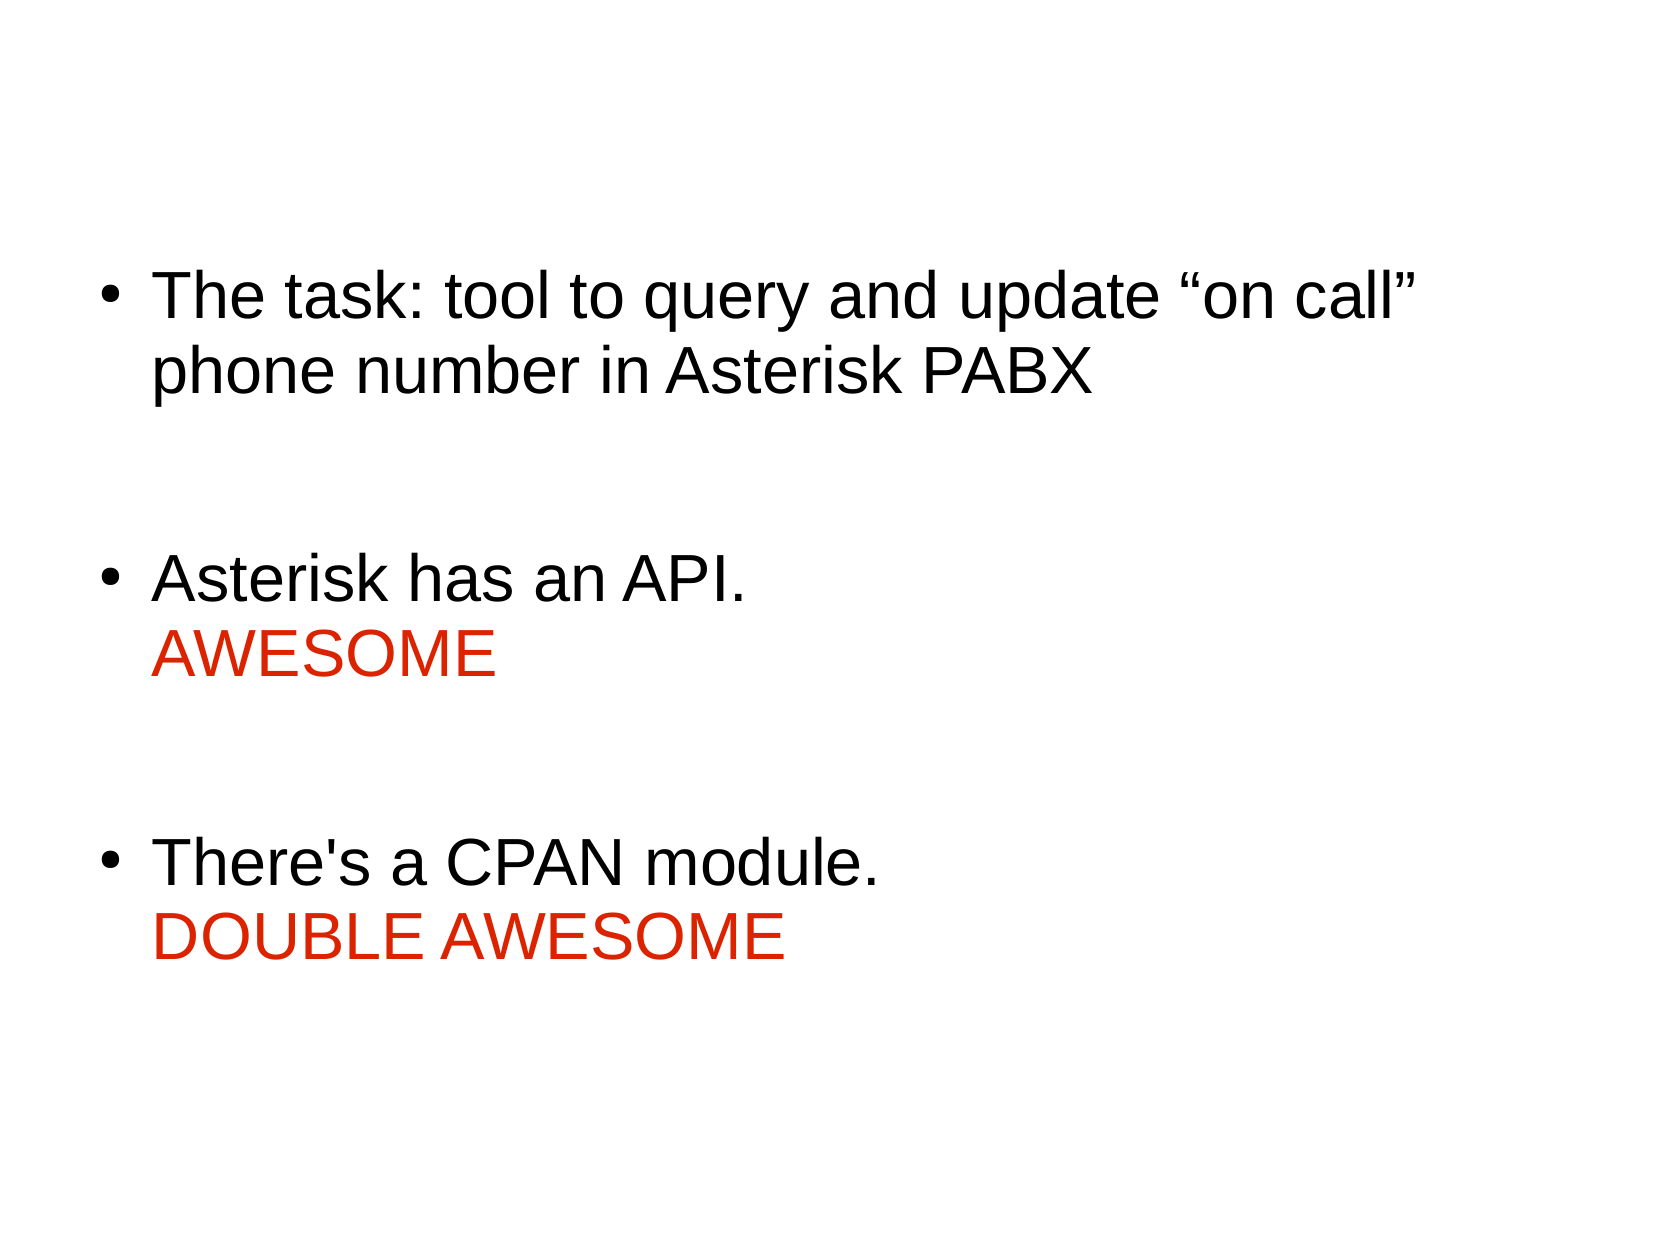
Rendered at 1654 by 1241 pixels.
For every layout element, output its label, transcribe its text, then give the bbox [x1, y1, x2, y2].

list The task: tool to query and update “on call” phone number in Asterisk PABX Asterisk has an API. AWESOME There's a CPAN module. DOUBLE AWESOME [80, 257, 1536, 978]
